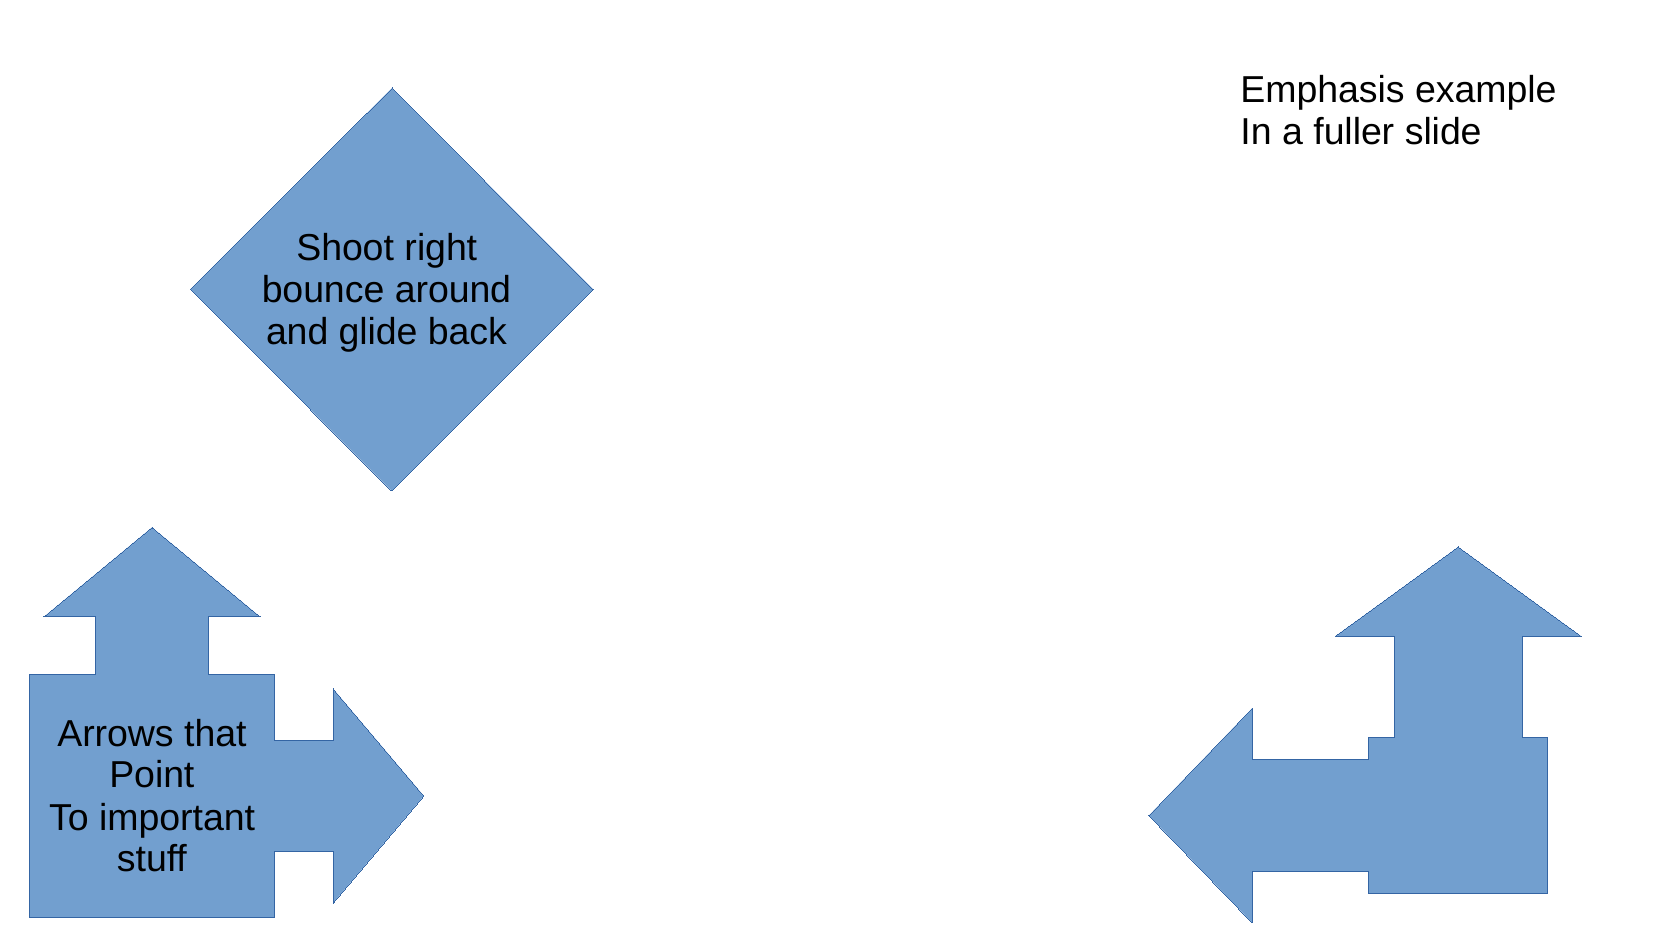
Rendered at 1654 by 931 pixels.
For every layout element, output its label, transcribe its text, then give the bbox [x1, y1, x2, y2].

text_box [1148, 546, 1582, 923]
text_box Shoot right bounce around and glide back [190, 87, 594, 491]
text_box Arrows that Point To important stuff [29, 527, 424, 918]
text_box Emphasis example In a fuller slide [1225, 61, 1575, 160]
